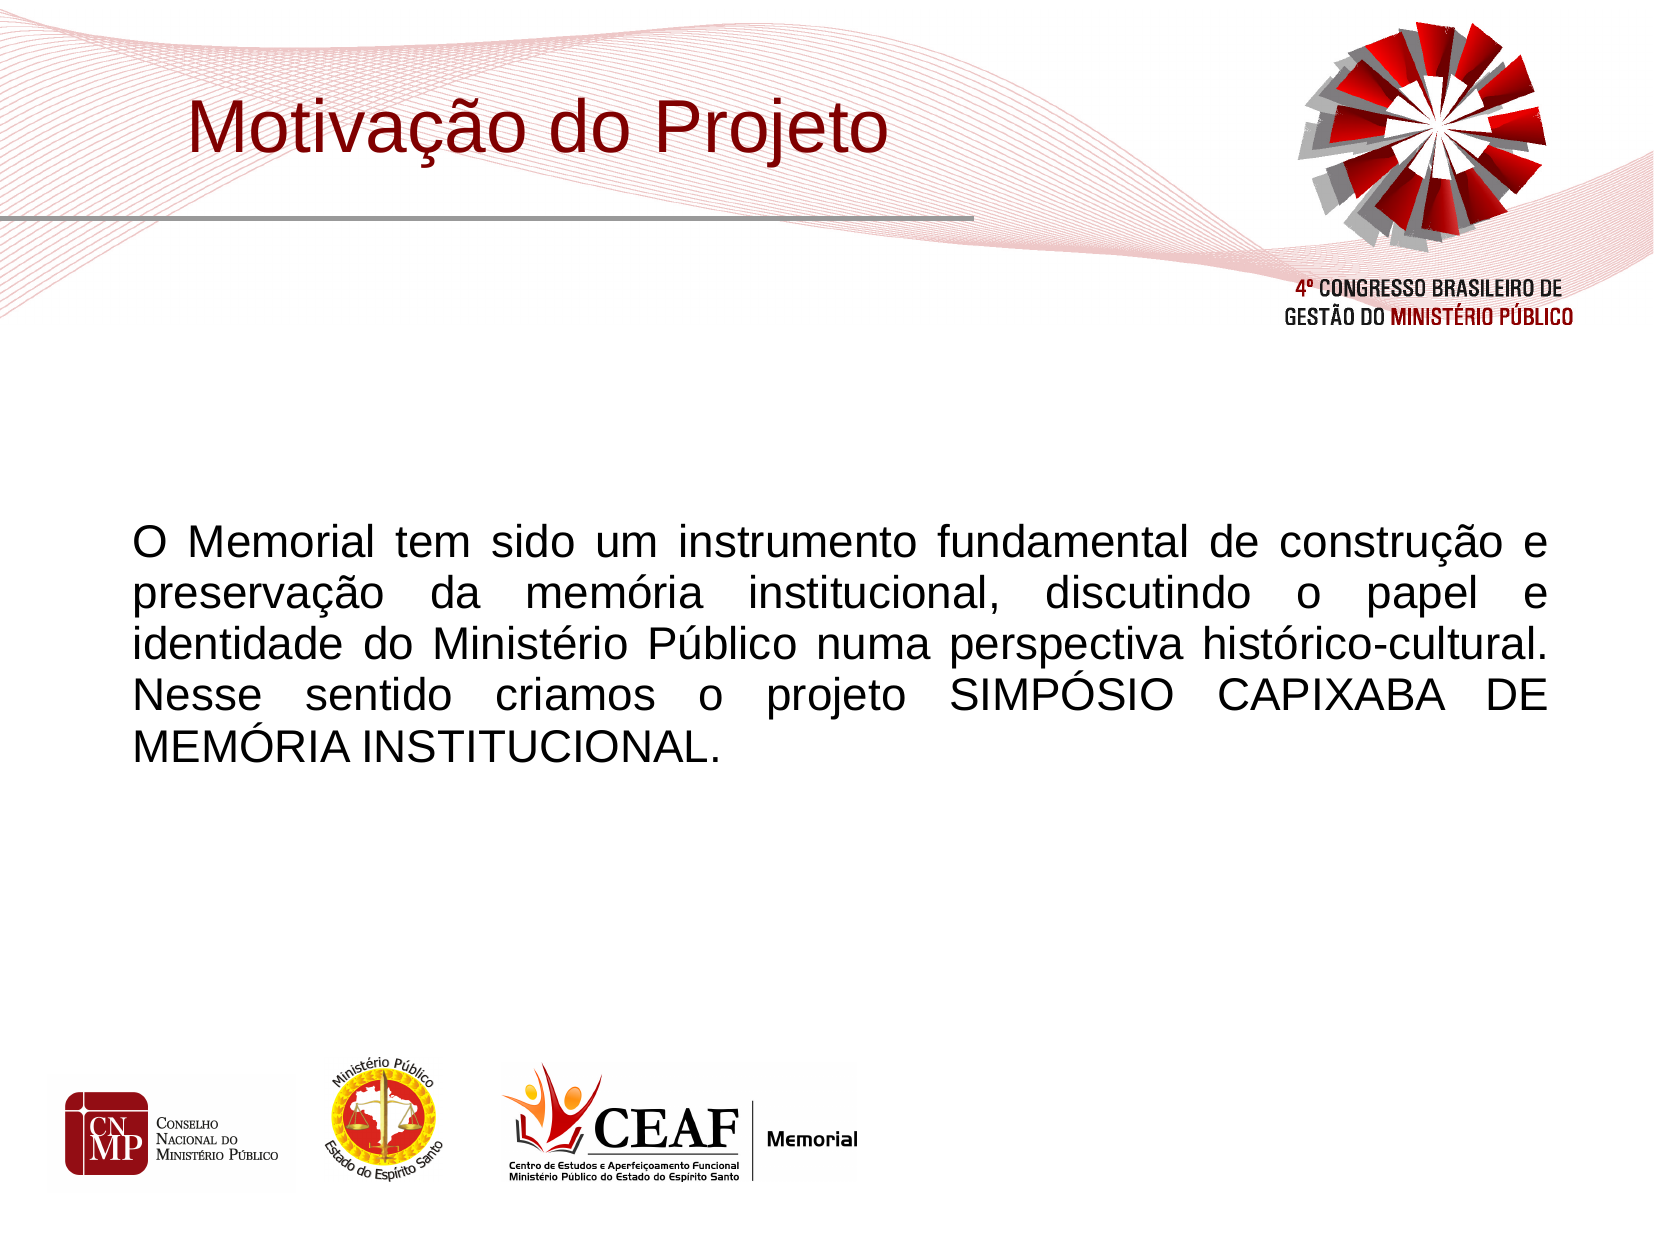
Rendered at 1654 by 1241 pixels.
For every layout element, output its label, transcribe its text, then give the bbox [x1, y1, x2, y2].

picture [0, 9, 1654, 325]
picture [501, 1062, 857, 1182]
picture [47, 1074, 296, 1193]
text_box O Memorial tem sido um instrumento fundamental de construção e preservação da memória institucional, discutindo o papel e identidade do Ministério Público numa perspectiva histórico-cultural. Nesse sentido criamos o projeto SIMPÓSIO CAPIXABA DE MEMÓRIA INSTITUCIONAL. [118, 354, 1565, 778]
text_box Motivação do Projeto [47, 77, 1052, 177]
picture [324, 1057, 443, 1182]
